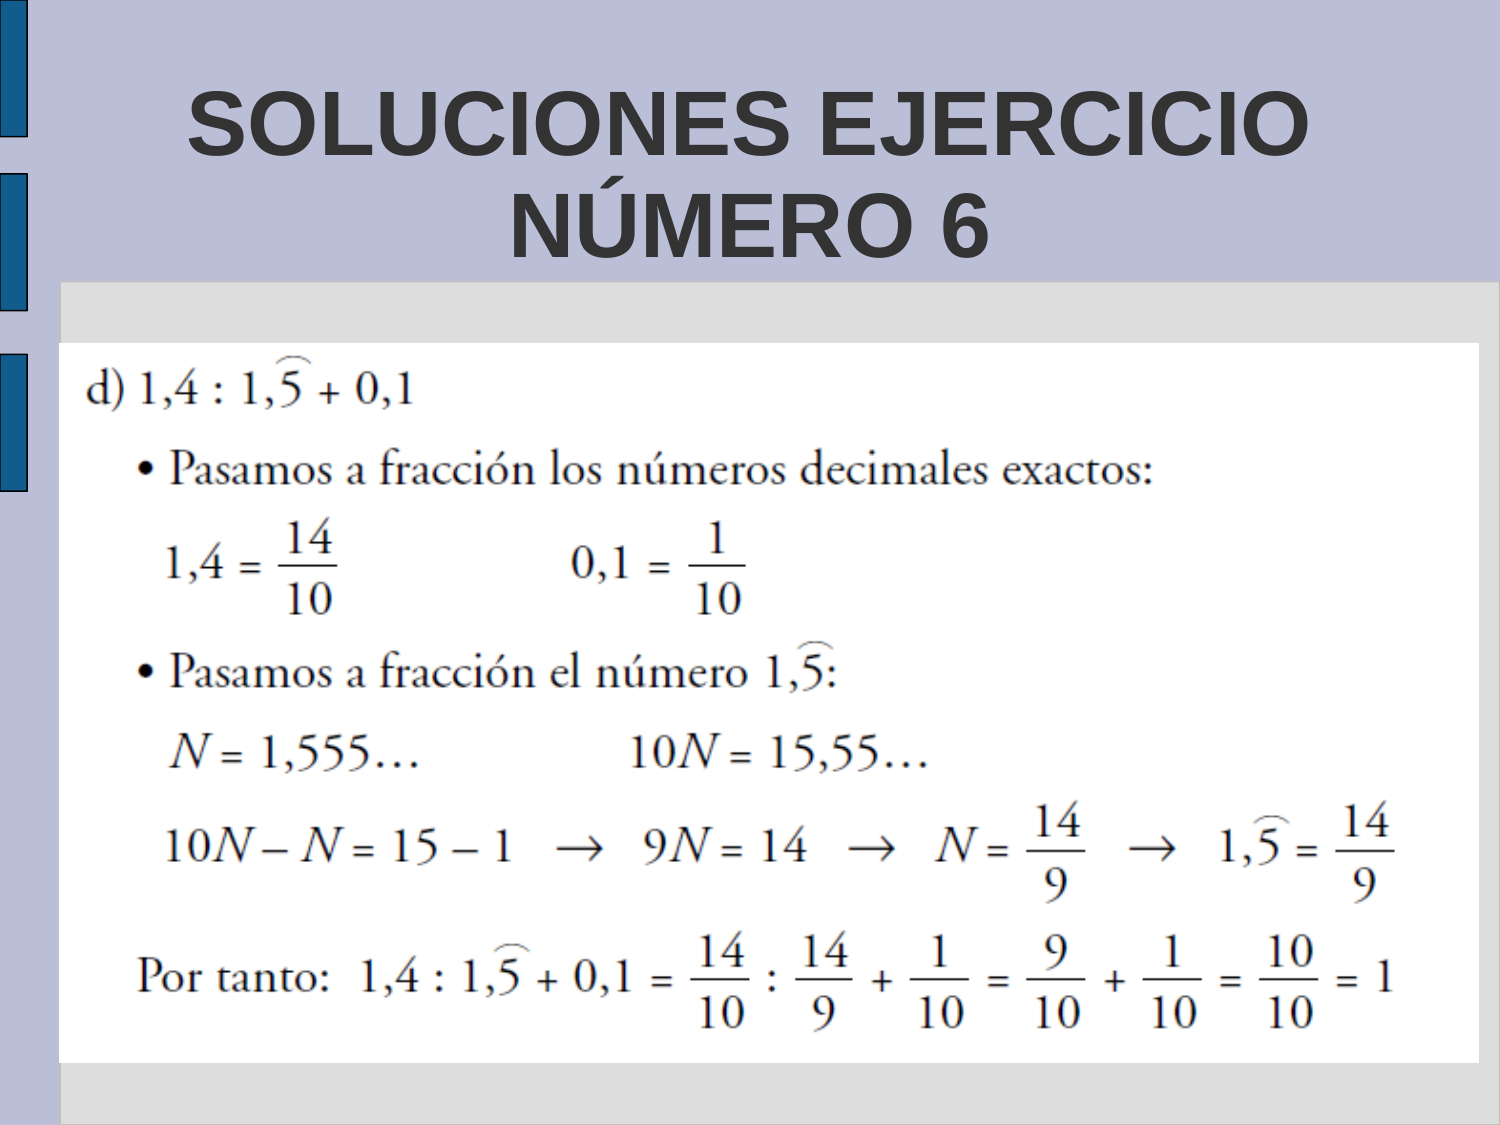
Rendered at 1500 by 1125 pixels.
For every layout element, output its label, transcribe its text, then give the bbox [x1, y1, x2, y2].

picture [59, 343, 1479, 1063]
title SOLUCIONES EJERCICIO NÚMERO 6 [110, 73, 1391, 279]
